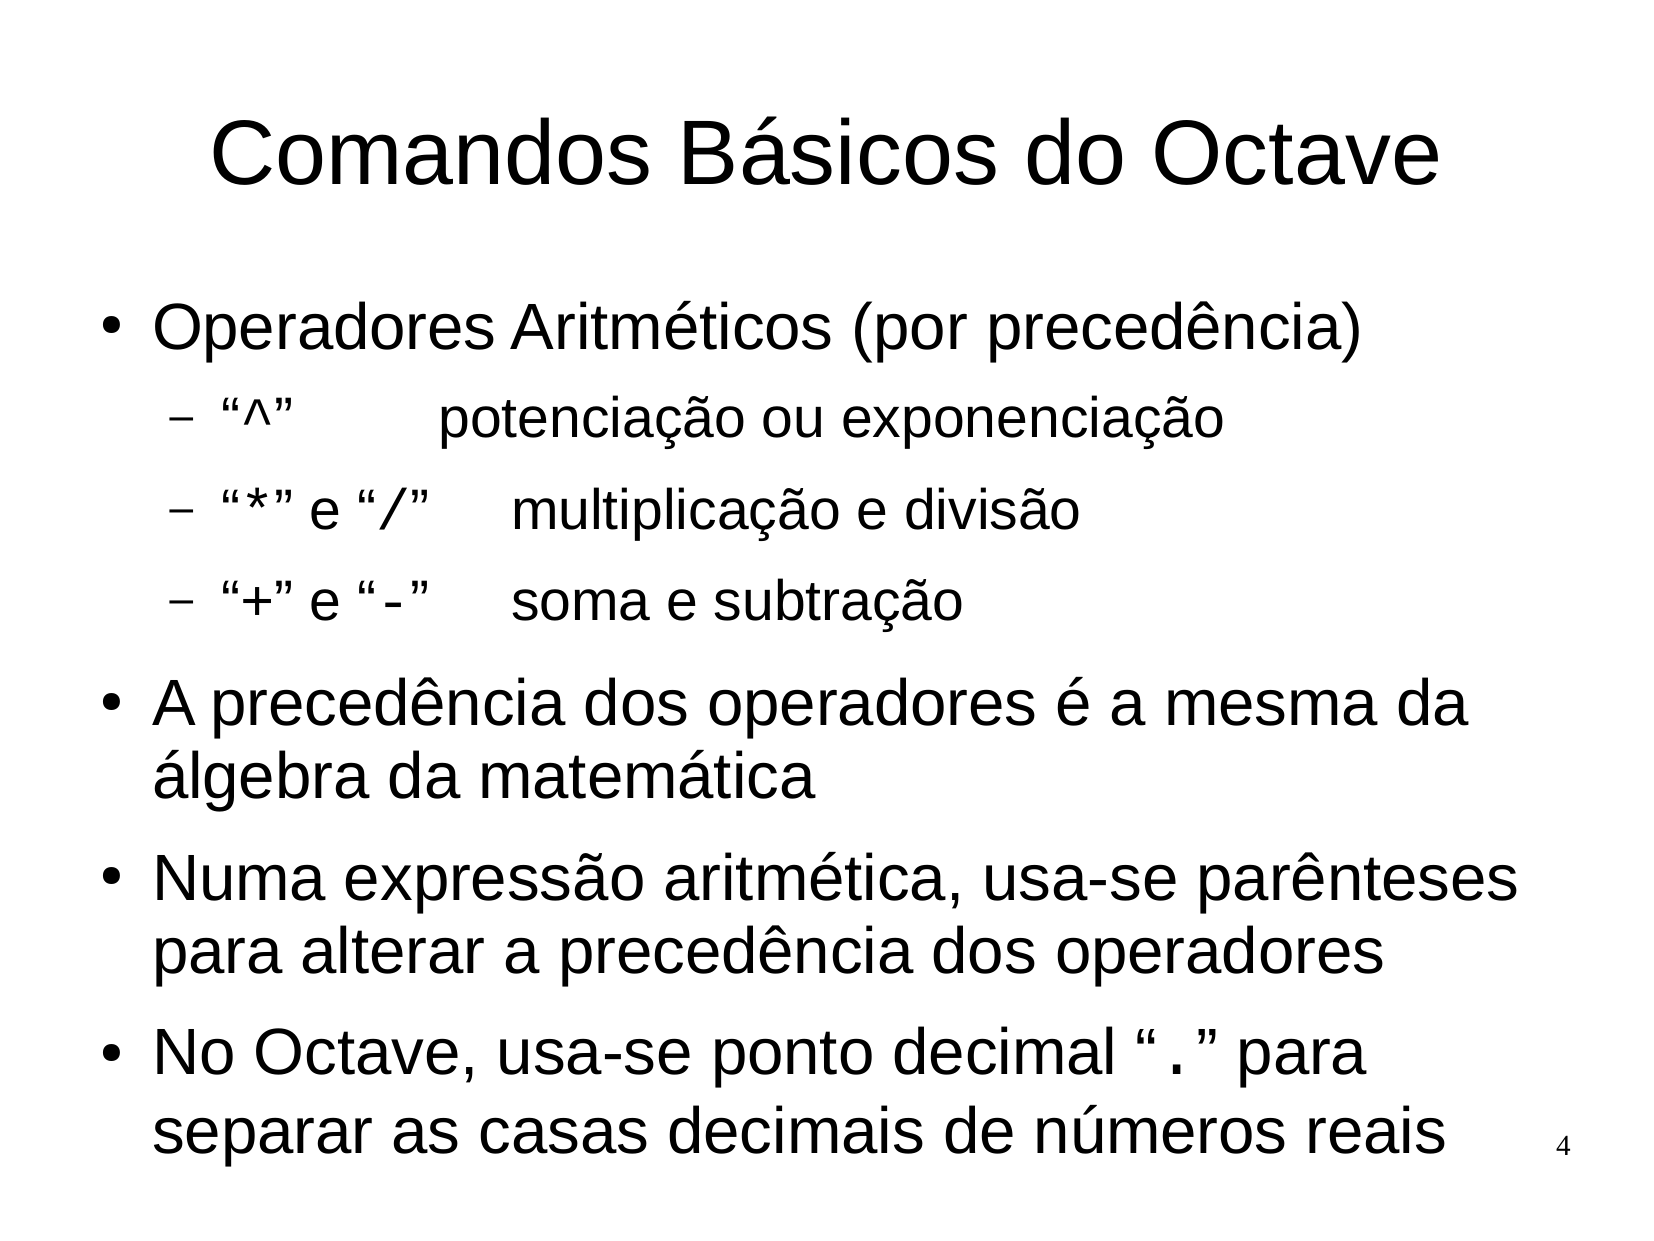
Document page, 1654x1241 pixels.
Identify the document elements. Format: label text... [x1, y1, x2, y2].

title Comandos Básicos do Octave [82, 49, 1571, 257]
list Operadores Aritméticos (por precedência) “^” potenciação ou exponenciação “*” e “/” multiplicação e divisão “+” e “-” soma e subtração A precedência dos operadores é a mesma da álgebra da matemática Numa expressão aritmética, usa-se parênteses para alterar a precedência dos operadores No Octave, usa-se ponto decimal “.” para separar as casas decimais de números reais [82, 290, 1571, 1170]
